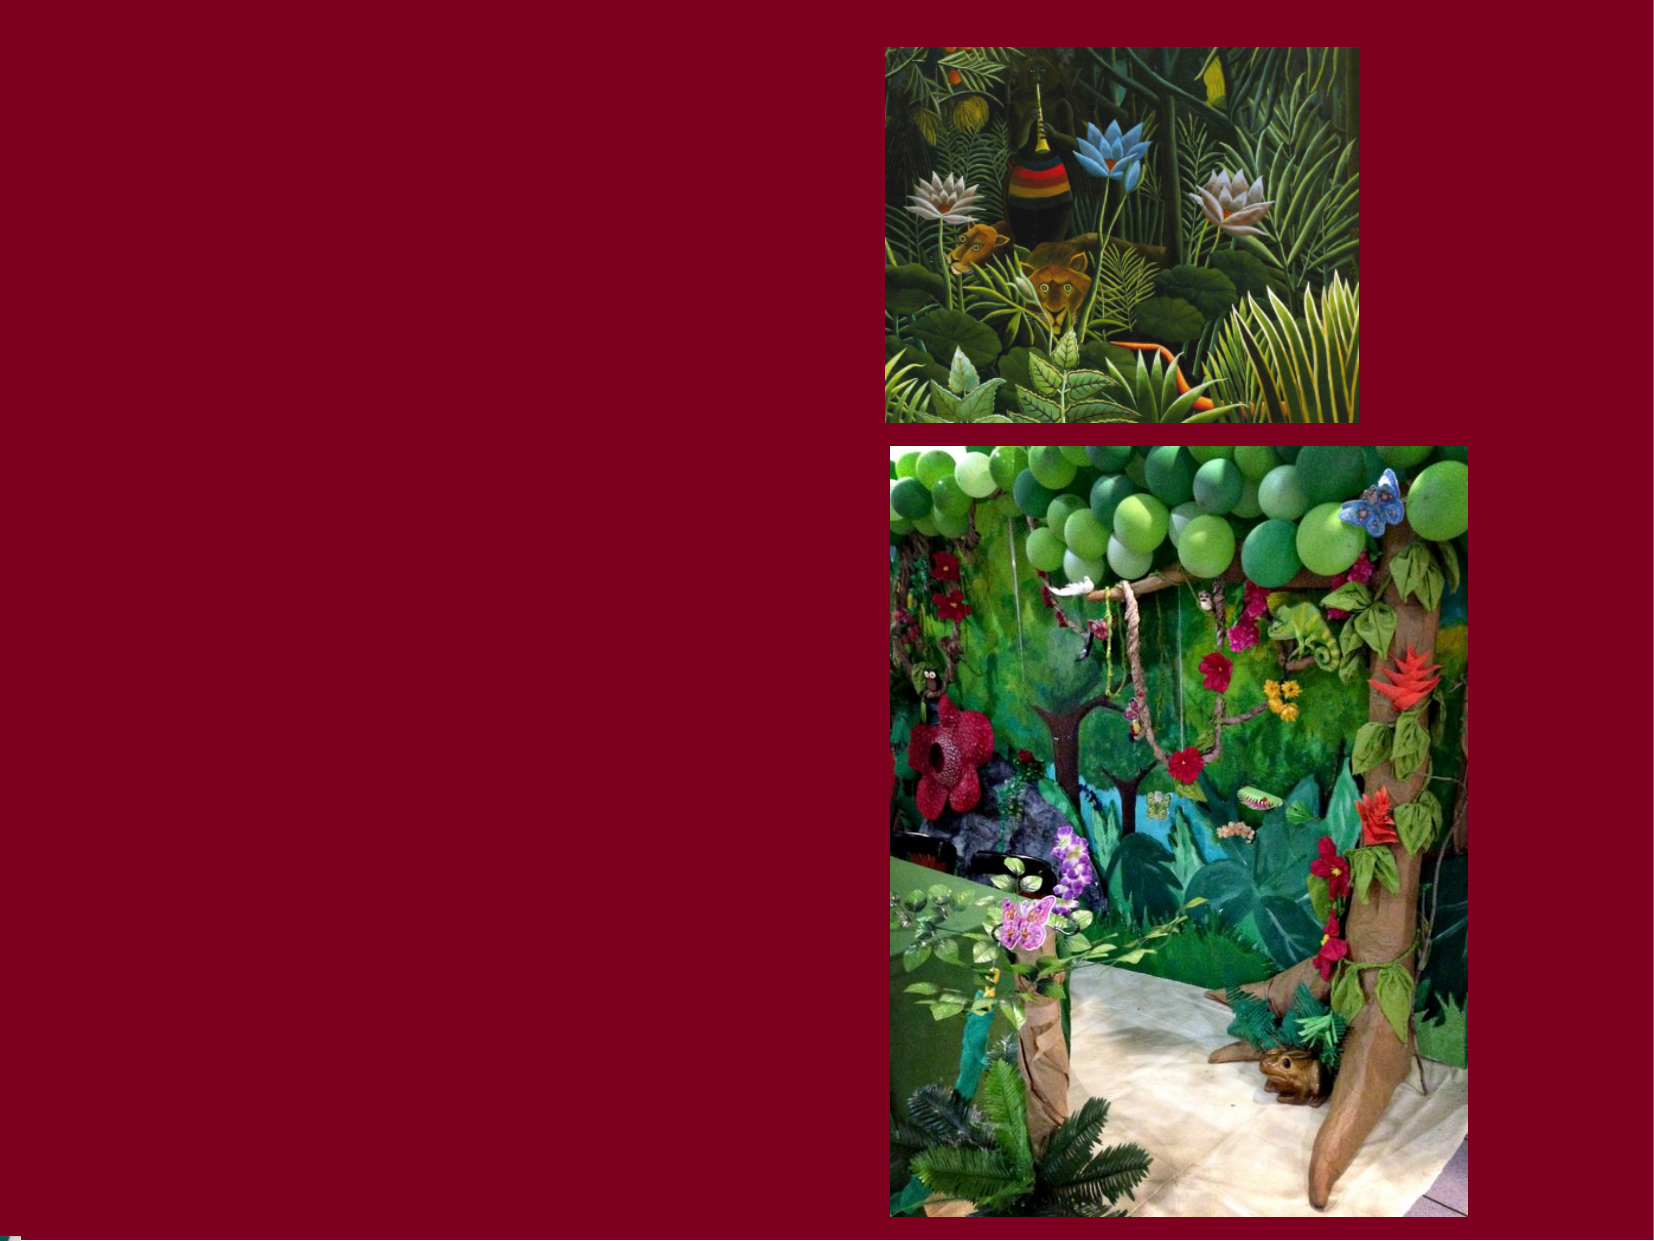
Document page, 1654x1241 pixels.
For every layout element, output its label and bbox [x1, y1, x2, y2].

picture [0, 1235, 21, 1241]
picture [885, 47, 1359, 423]
picture [890, 446, 1468, 1217]
